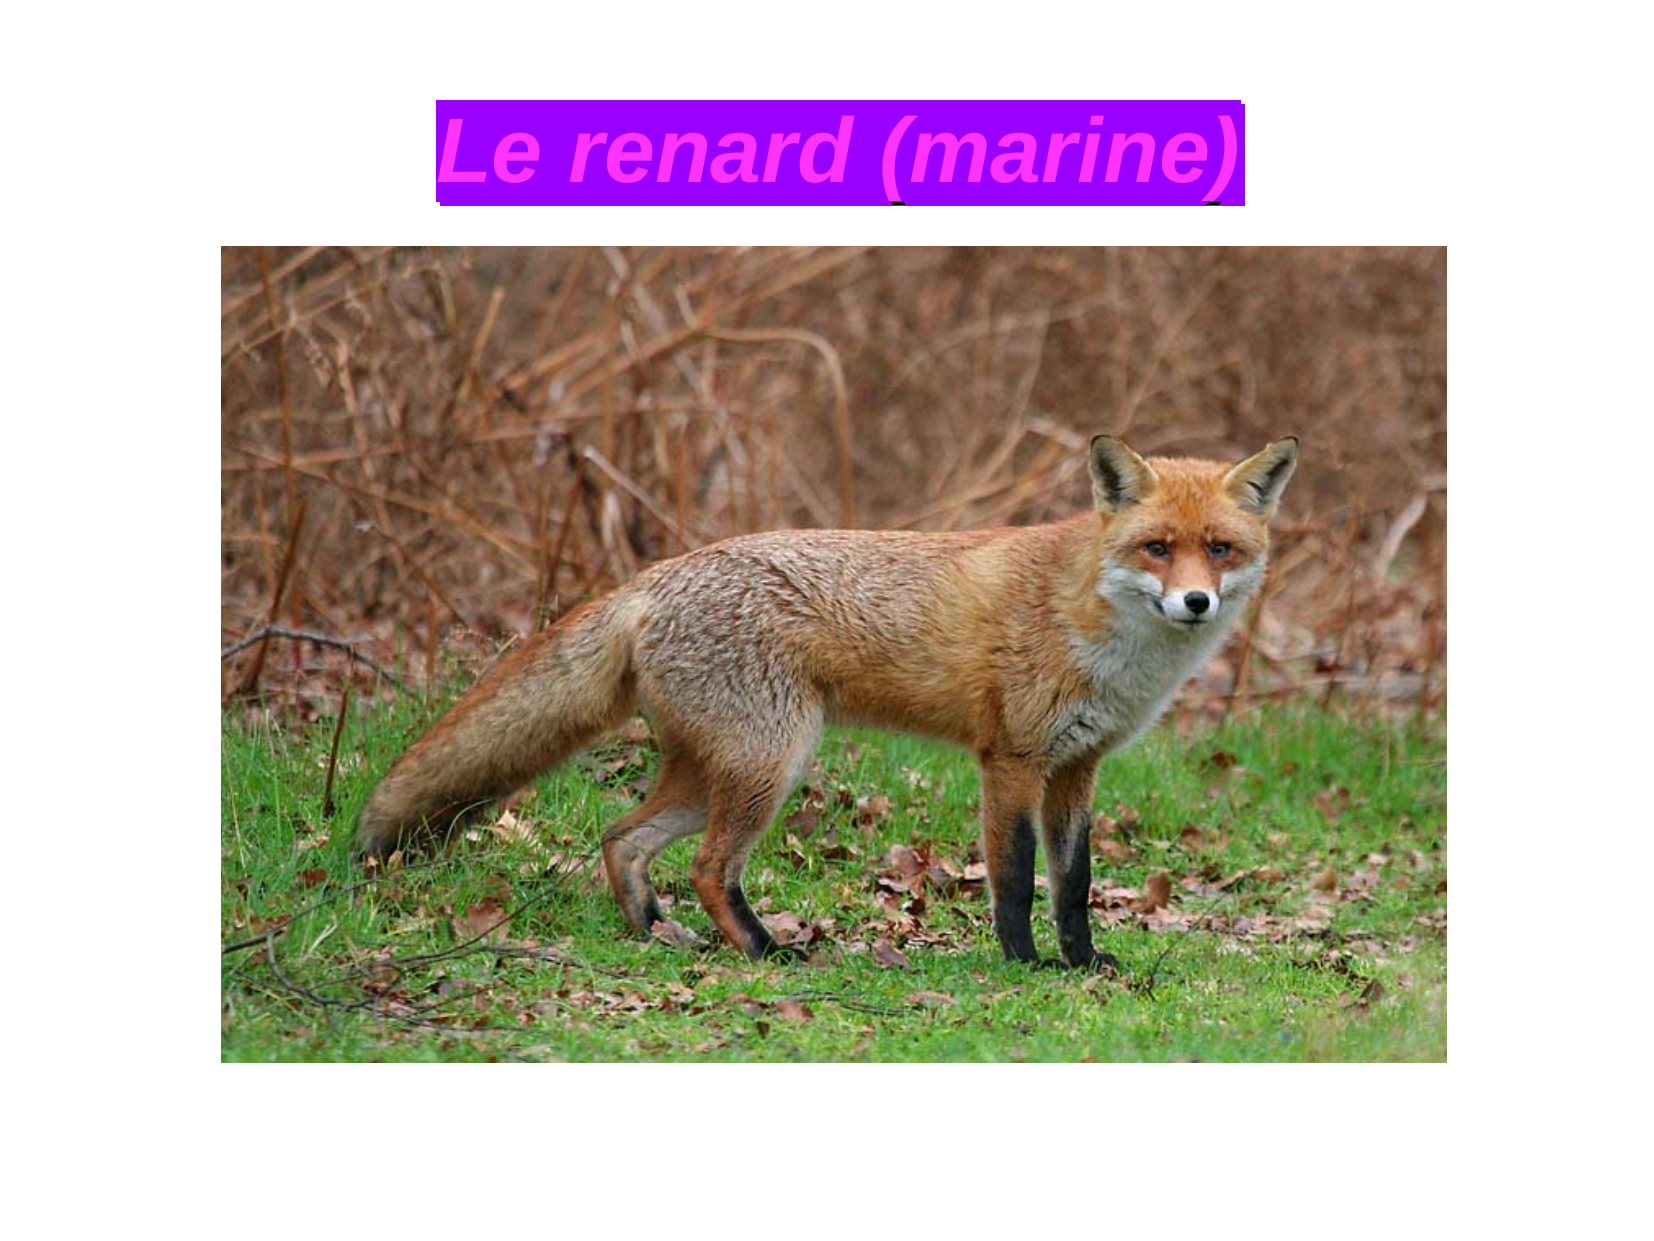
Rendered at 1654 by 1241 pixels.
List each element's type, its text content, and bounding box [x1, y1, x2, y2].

title Le renard (marine) [94, 47, 1583, 255]
picture [221, 246, 1447, 1063]
